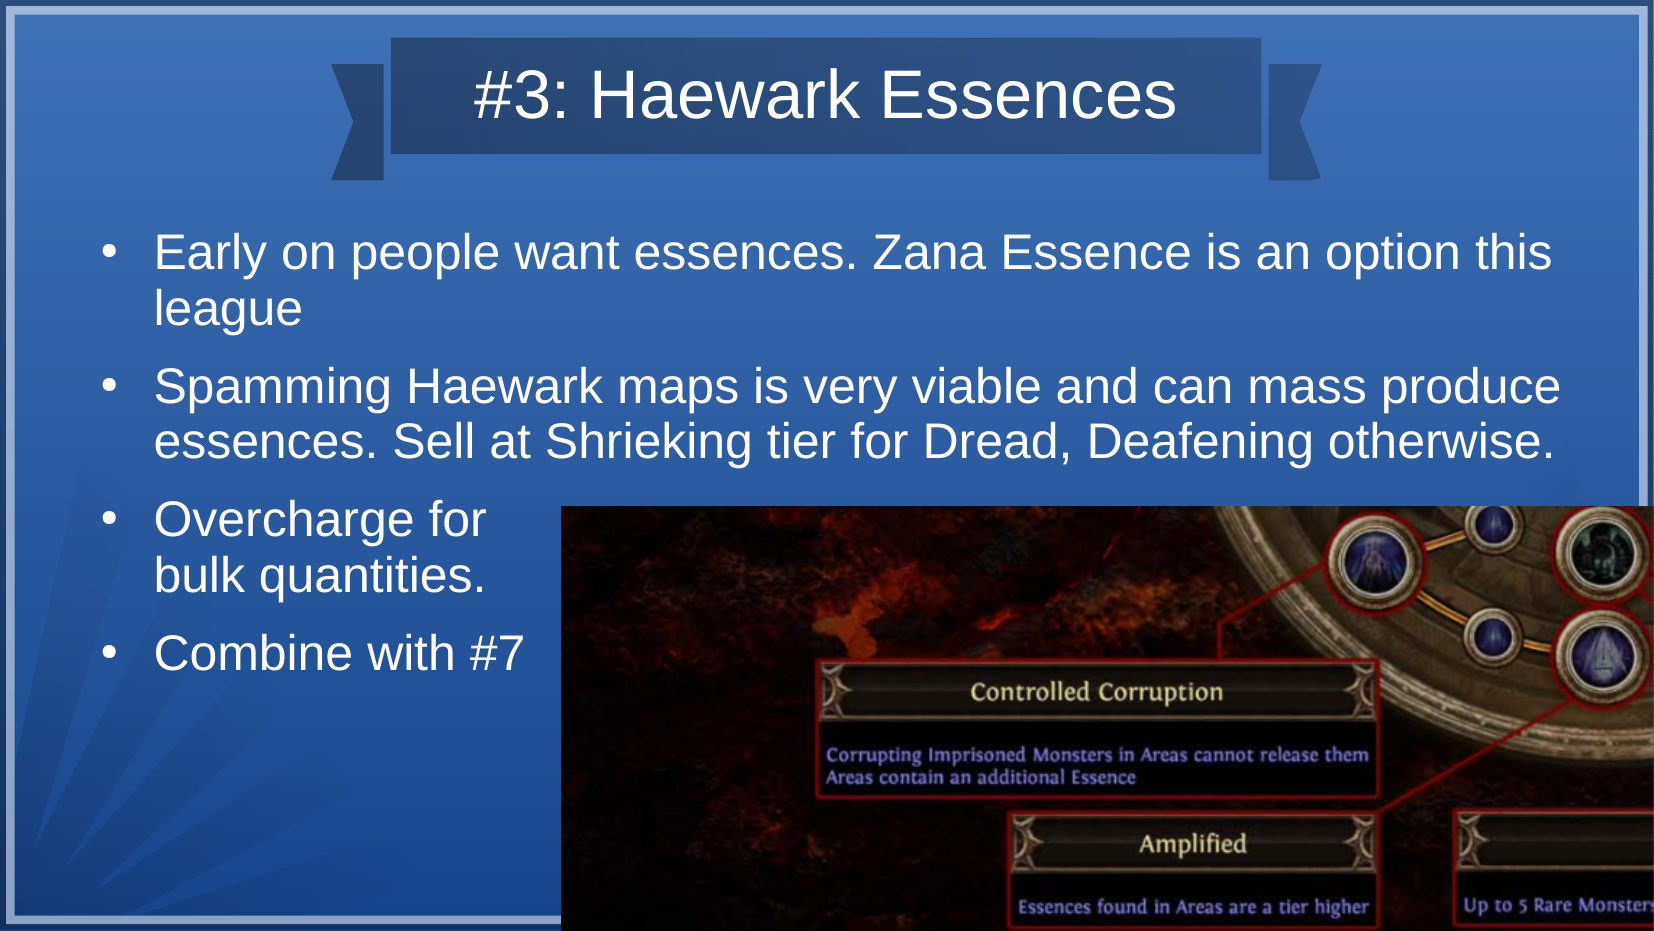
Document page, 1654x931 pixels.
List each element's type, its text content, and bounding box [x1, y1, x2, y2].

title #3: Haewark Essences [389, 35, 1264, 154]
list Early on people want essences. Zana Essence is an option this league Spamming Haewark maps is very viable and can mass produce essences. Sell at Shrieking tier for Dread, Deafening otherwise. Overcharge for bulk quantities. Combine with #7 [82, 224, 1571, 848]
picture [561, 506, 1654, 931]
